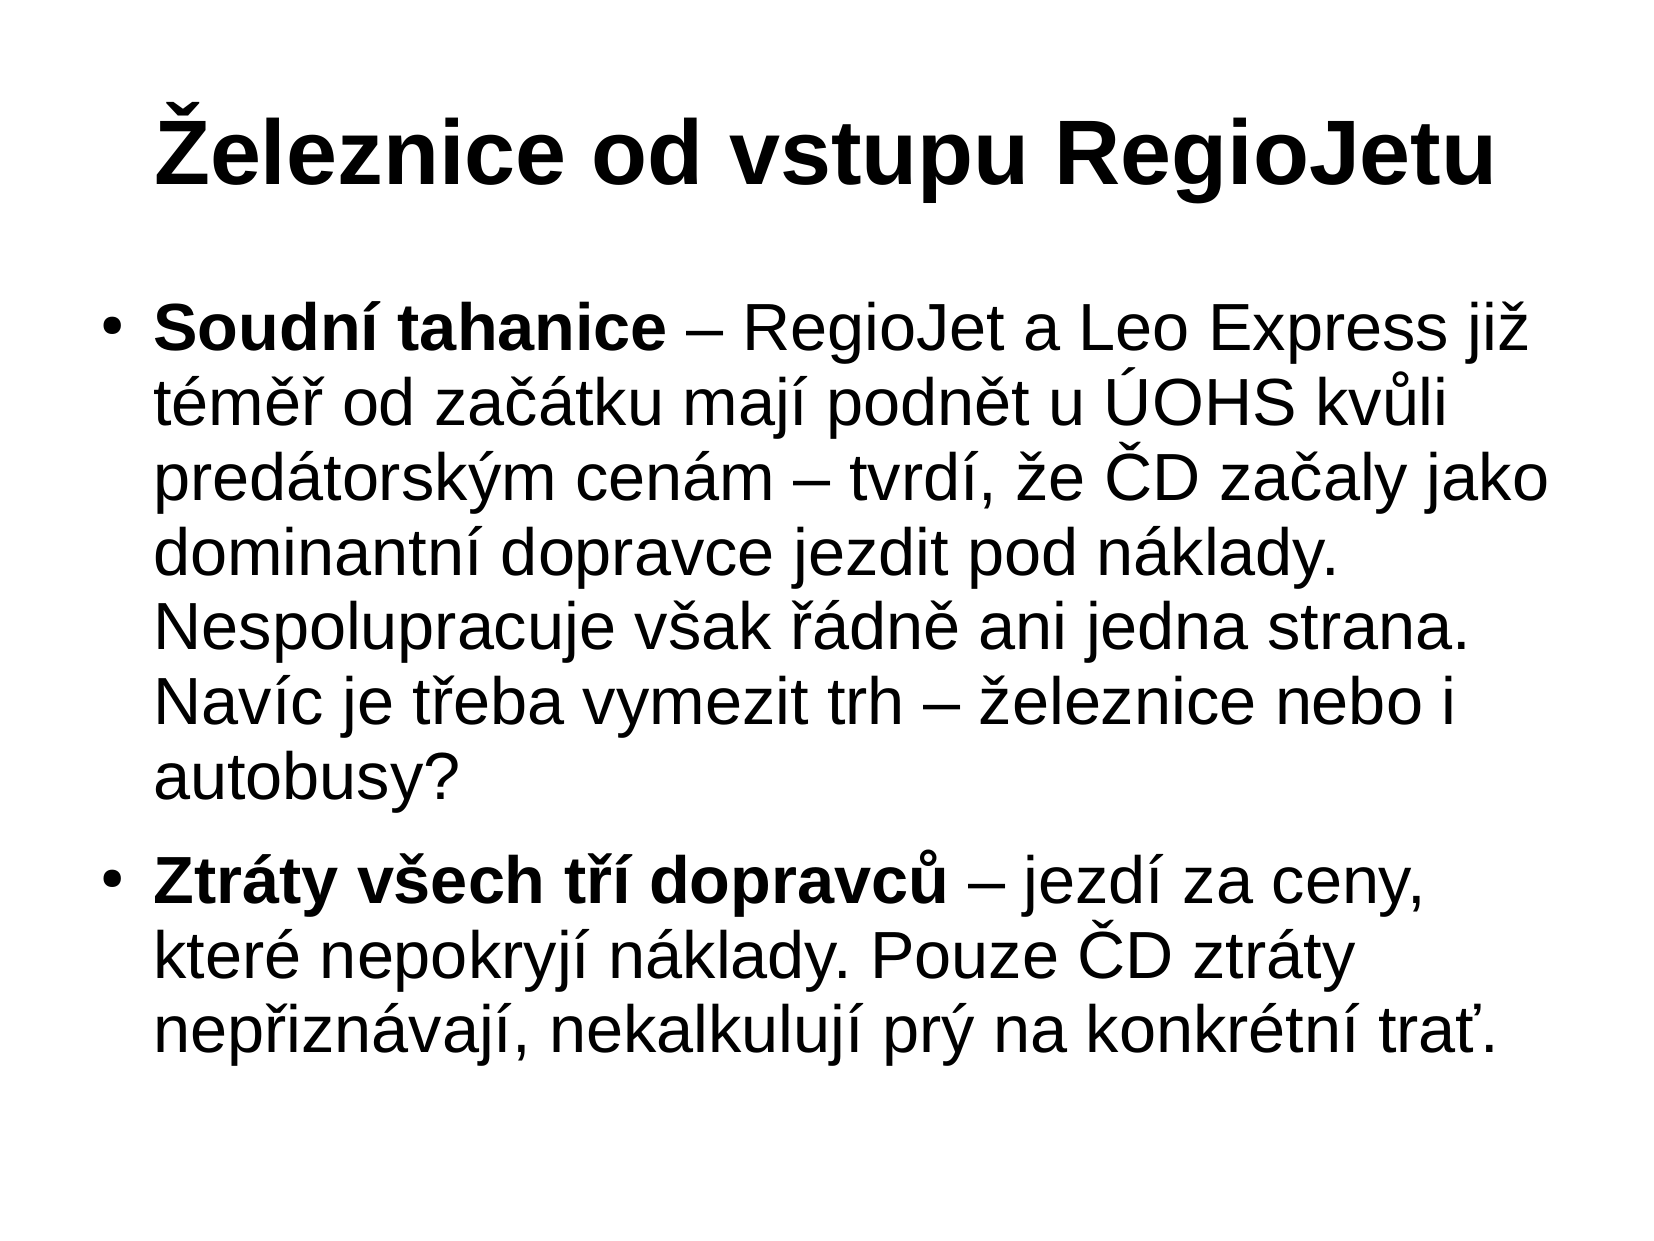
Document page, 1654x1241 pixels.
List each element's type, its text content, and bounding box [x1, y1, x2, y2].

list Soudní tahanice – RegioJet a Leo Express již téměř od začátku mají podnět u ÚOHS kvůli predátorským cenám – tvrdí, že ČD začaly jako dominantní dopravce jezdit pod náklady. Nespolupracuje však řádně ani jedna strana. Navíc je třeba vymezit trh – železnice nebo i autobusy? Ztráty všech tří dopravců – jezdí za ceny, které nepokryjí náklady. Pouze ČD ztráty nepřiznávají, nekalkulují prý na konkrétní trať. [82, 290, 1571, 1109]
title Železnice od vstupu RegioJetu [82, 49, 1571, 257]
